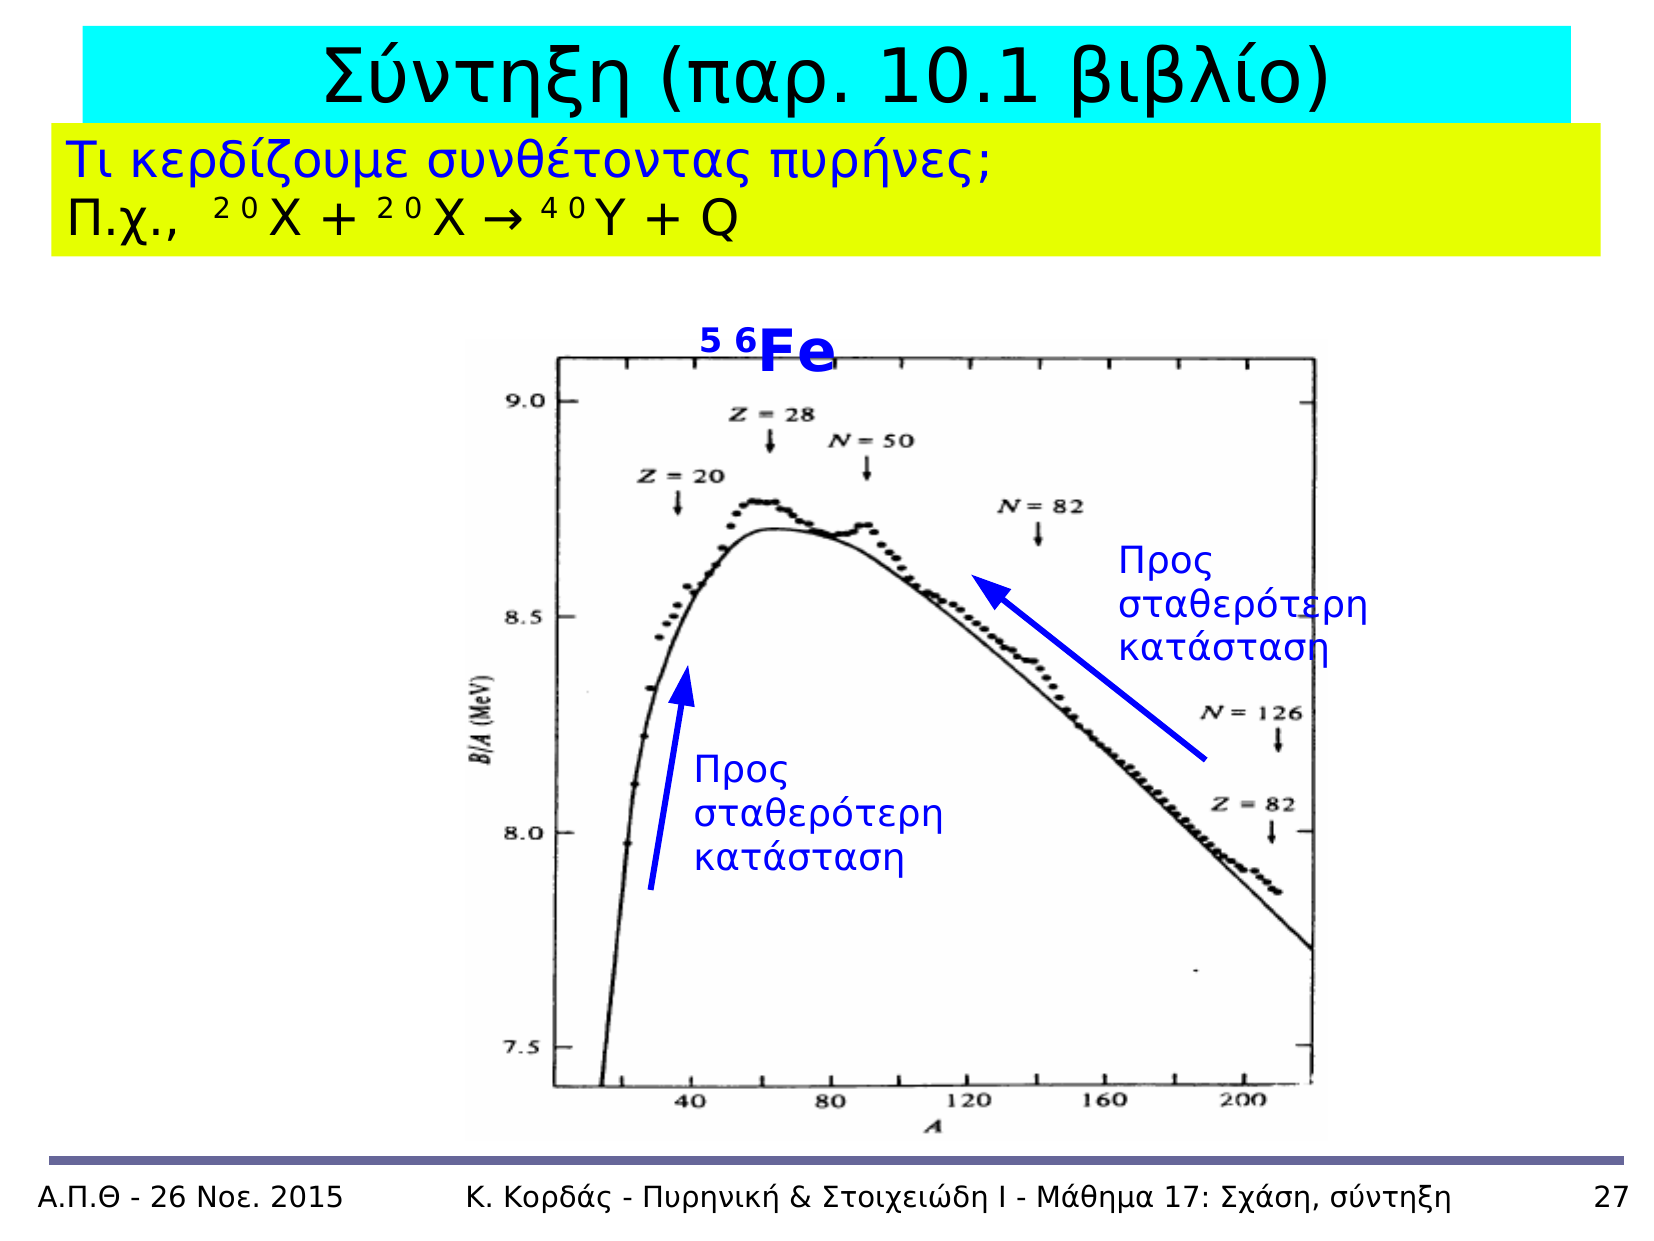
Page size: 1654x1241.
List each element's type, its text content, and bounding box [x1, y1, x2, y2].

text_box Προς σταθερότερη κατάσταση [678, 740, 1054, 888]
text_box 5 6Fe [684, 310, 882, 423]
title Σύντηξη (παρ. 10.1 βιβλίο) [82, 32, 1571, 120]
text_box Τι κερδίζουμε συνθέτοντας πυρήνες; Π.χ., 2 0 Χ + 2 0 Χ → 4 0 Υ + Q [51, 123, 1601, 257]
text_box Προς σταθερότερη κατάσταση [1103, 531, 1479, 679]
picture [465, 331, 1328, 1142]
